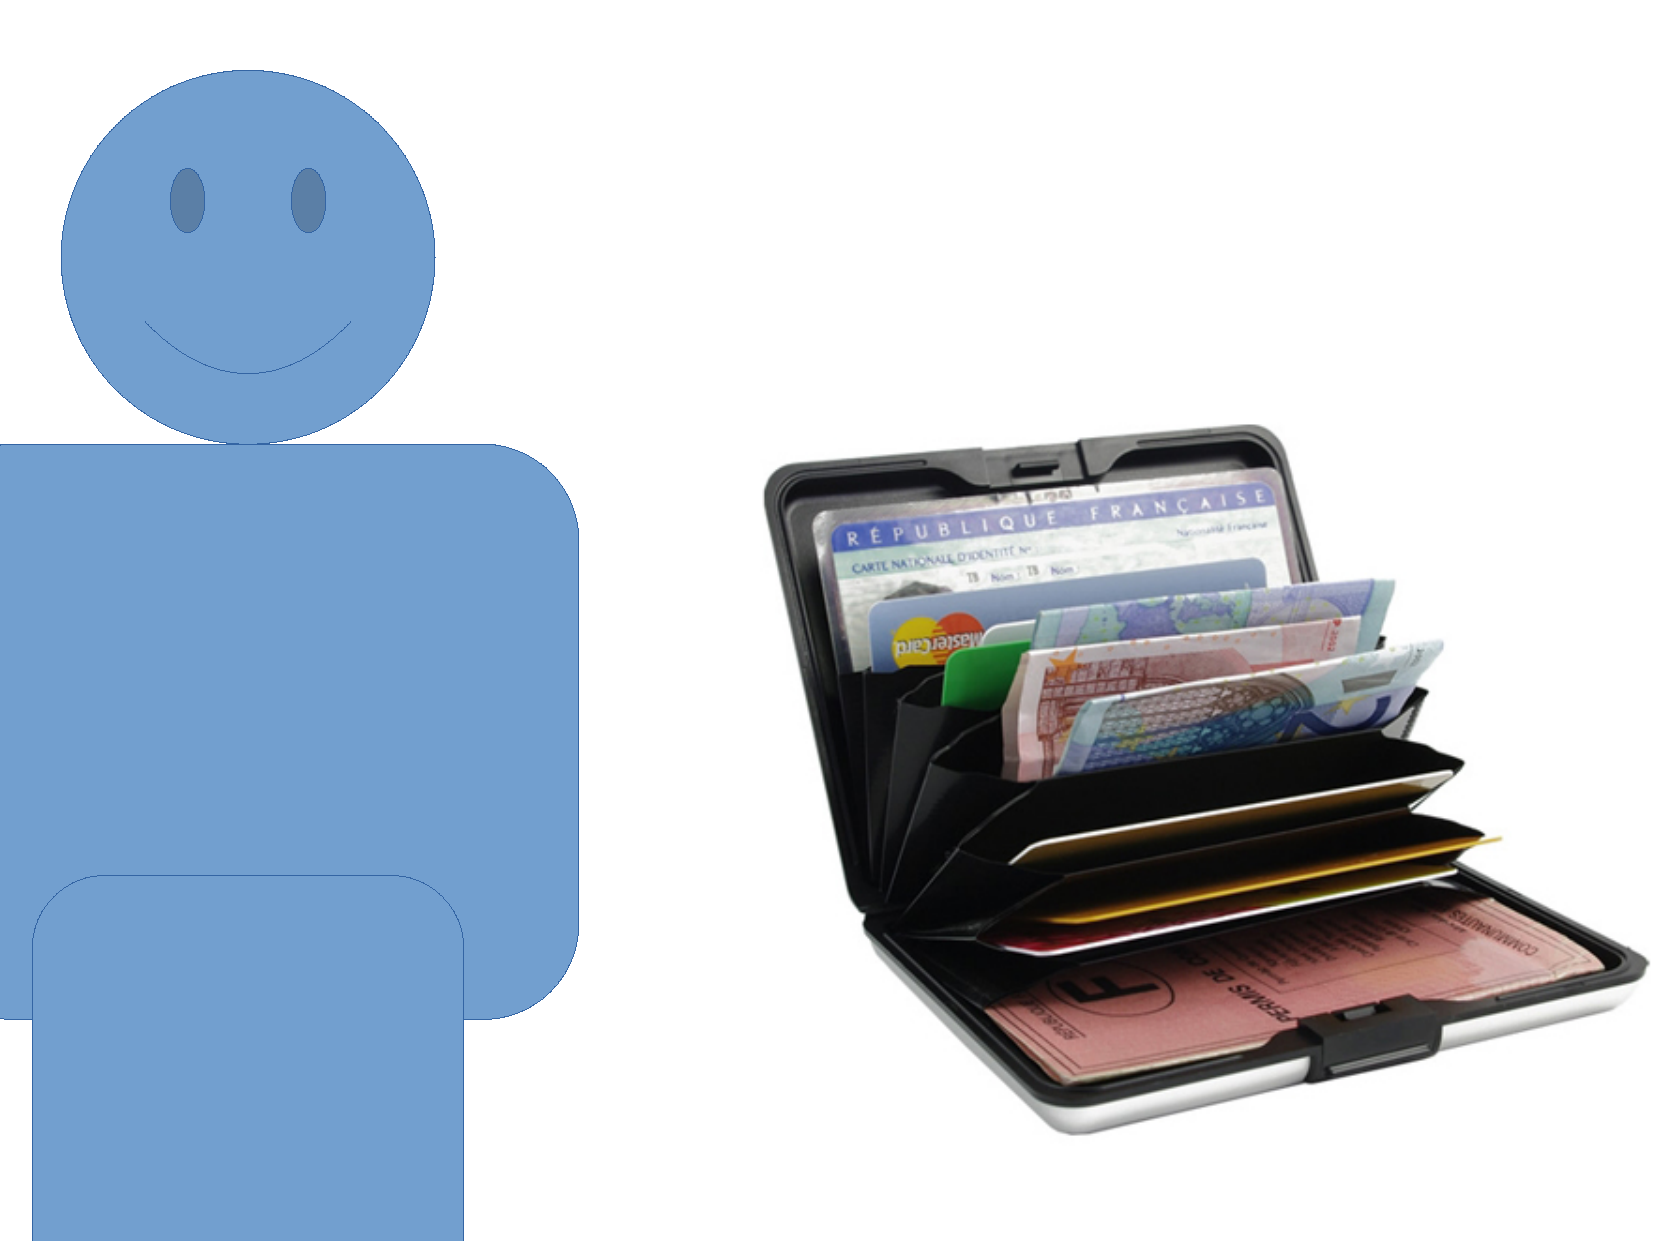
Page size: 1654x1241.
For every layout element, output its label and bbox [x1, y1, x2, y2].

text_box [0, 70, 579, 1241]
picture [716, 303, 1654, 1241]
